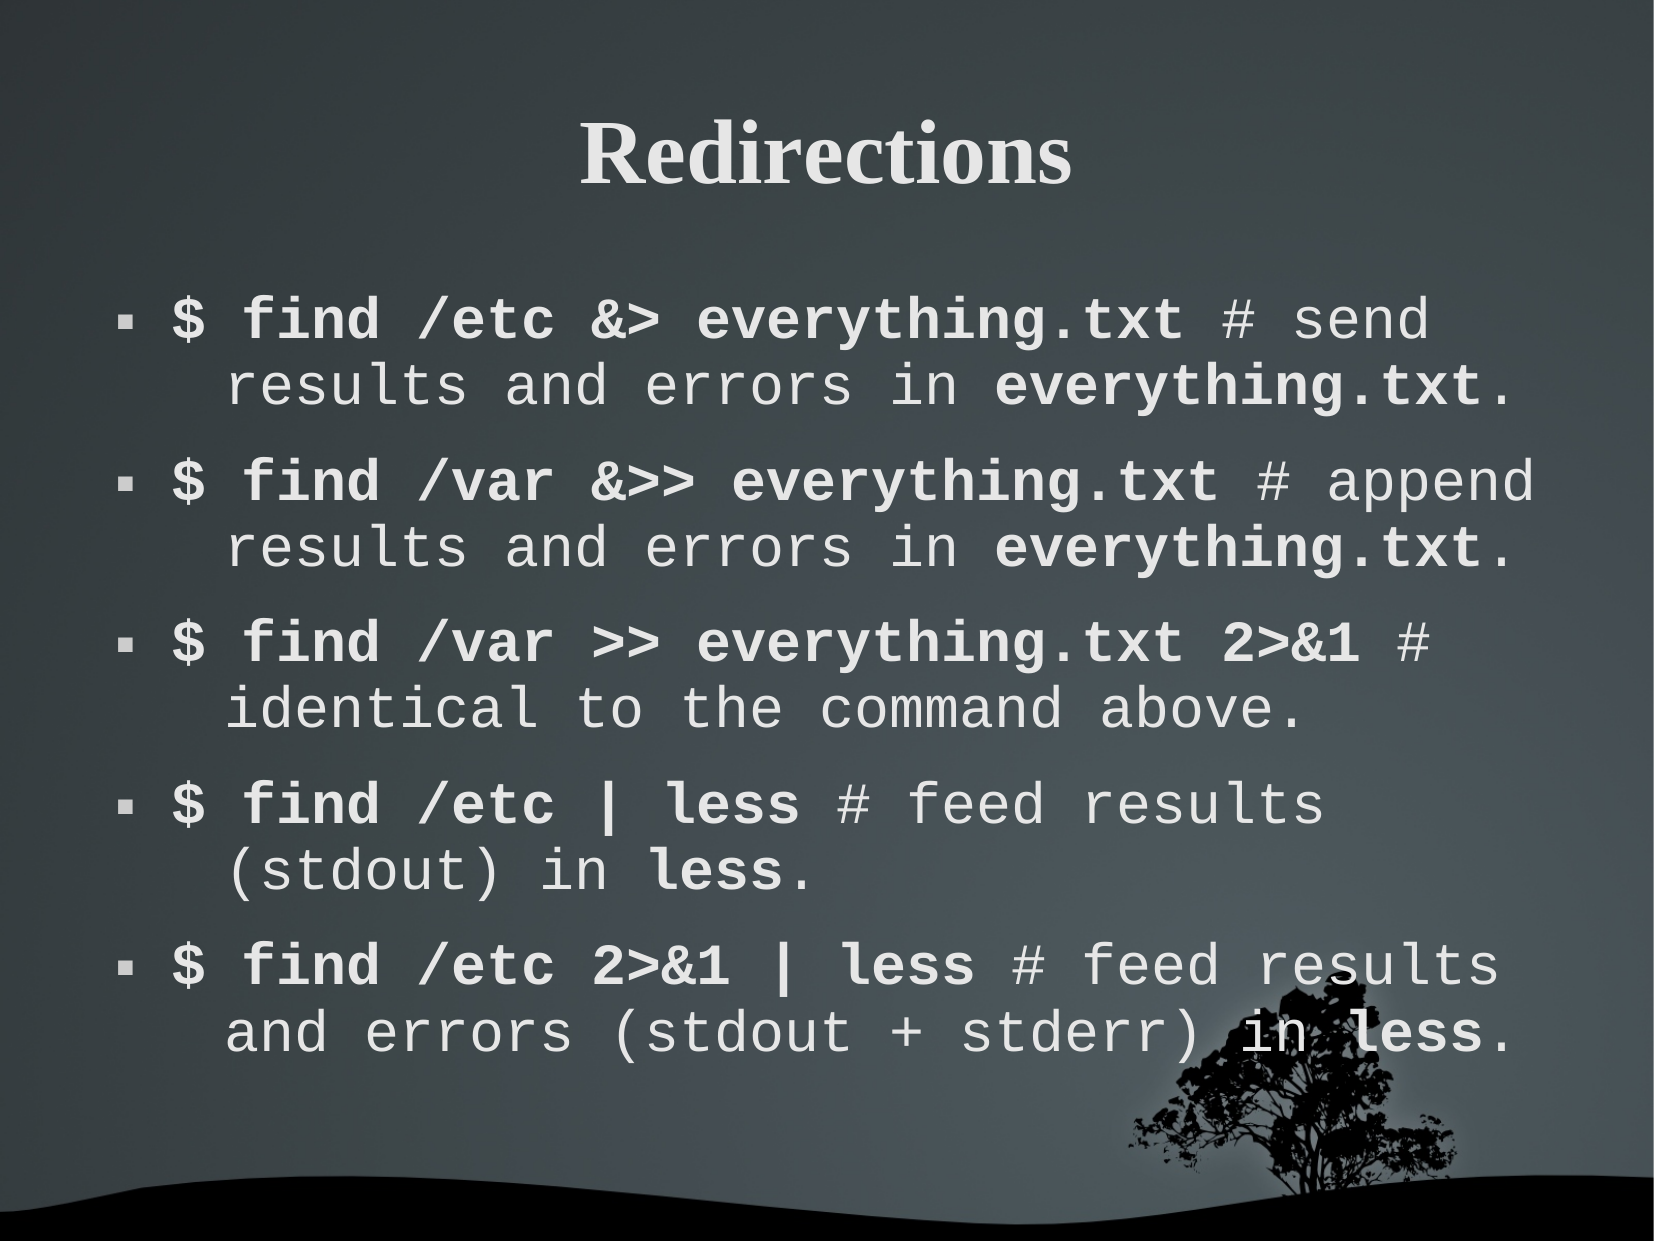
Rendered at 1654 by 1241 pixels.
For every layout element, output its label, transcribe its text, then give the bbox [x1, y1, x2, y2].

list $ find /etc &> everything.txt # send results and errors in everything.txt. $ find /var &>> everything.txt # append results and errors in everything.txt. $ find /var >> everything.txt 2>&1 # identical to the command above. $ find /etc | less # feed results (stdout) in less. $ find /etc 2>&1 | less # feed results and errors (stdout + stderr) in less. [82, 290, 1571, 1163]
title Redirections [82, 49, 1571, 257]
picture [0, 0, 1654, 1241]
